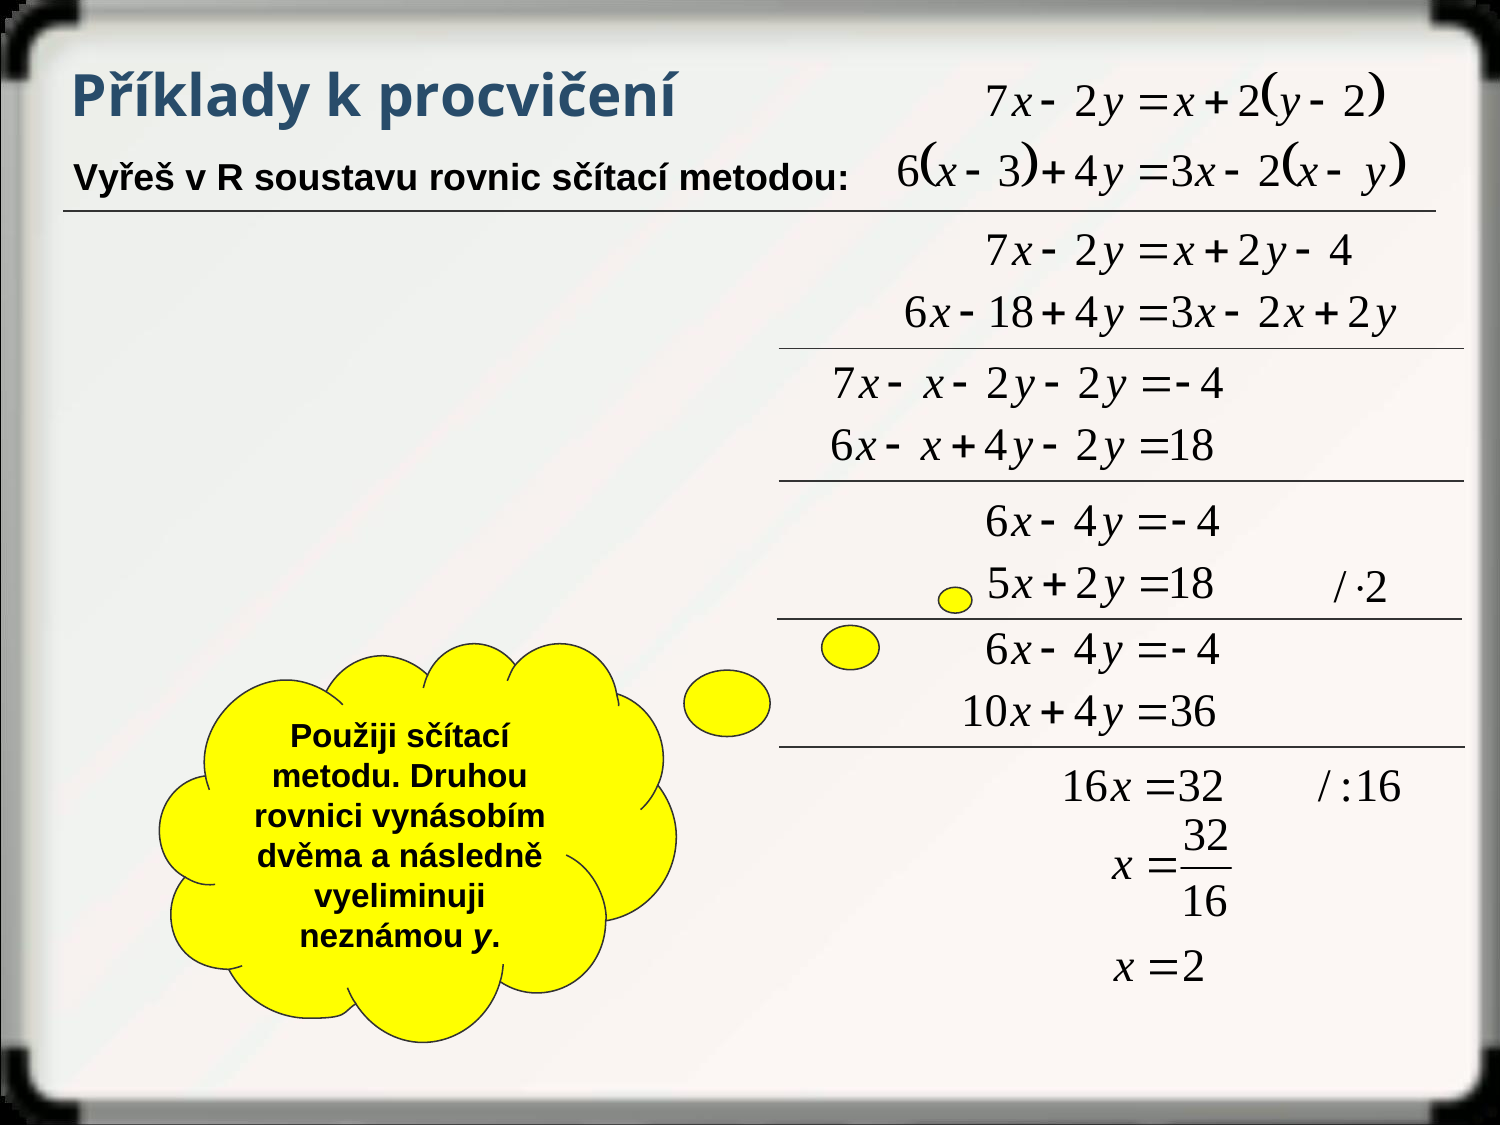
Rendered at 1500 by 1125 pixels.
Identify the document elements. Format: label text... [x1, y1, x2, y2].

chart [897, 222, 1406, 347]
text_box Použiji sčítací metodu. Druhou rovnici vynásobím dvěma a následně vyeliminuji neznámou y. [821, 625, 880, 670]
chart [890, 72, 1407, 205]
chart [823, 355, 1233, 480]
text_box Použiji sčítací metodu. Druhou rovnici vynásobím dvěma a následně vyeliminuji neznámou y. [159, 643, 677, 1043]
chart [1310, 758, 1408, 813]
text_box Vyřeš v R soustavu rovnic sčítací metodou: [58, 128, 1410, 223]
text_box Příklady k procvičení [55, 54, 1391, 149]
chart [959, 621, 1227, 746]
chart [1059, 758, 1243, 927]
text_box Použiji sčítací metodu. Druhou rovnici vynásobím dvěma a následně vyeliminuji neznámou y. [683, 670, 771, 737]
chart [1104, 939, 1213, 994]
chart [1325, 559, 1396, 614]
chart [978, 493, 1227, 618]
picture [0, 0, 1500, 1125]
